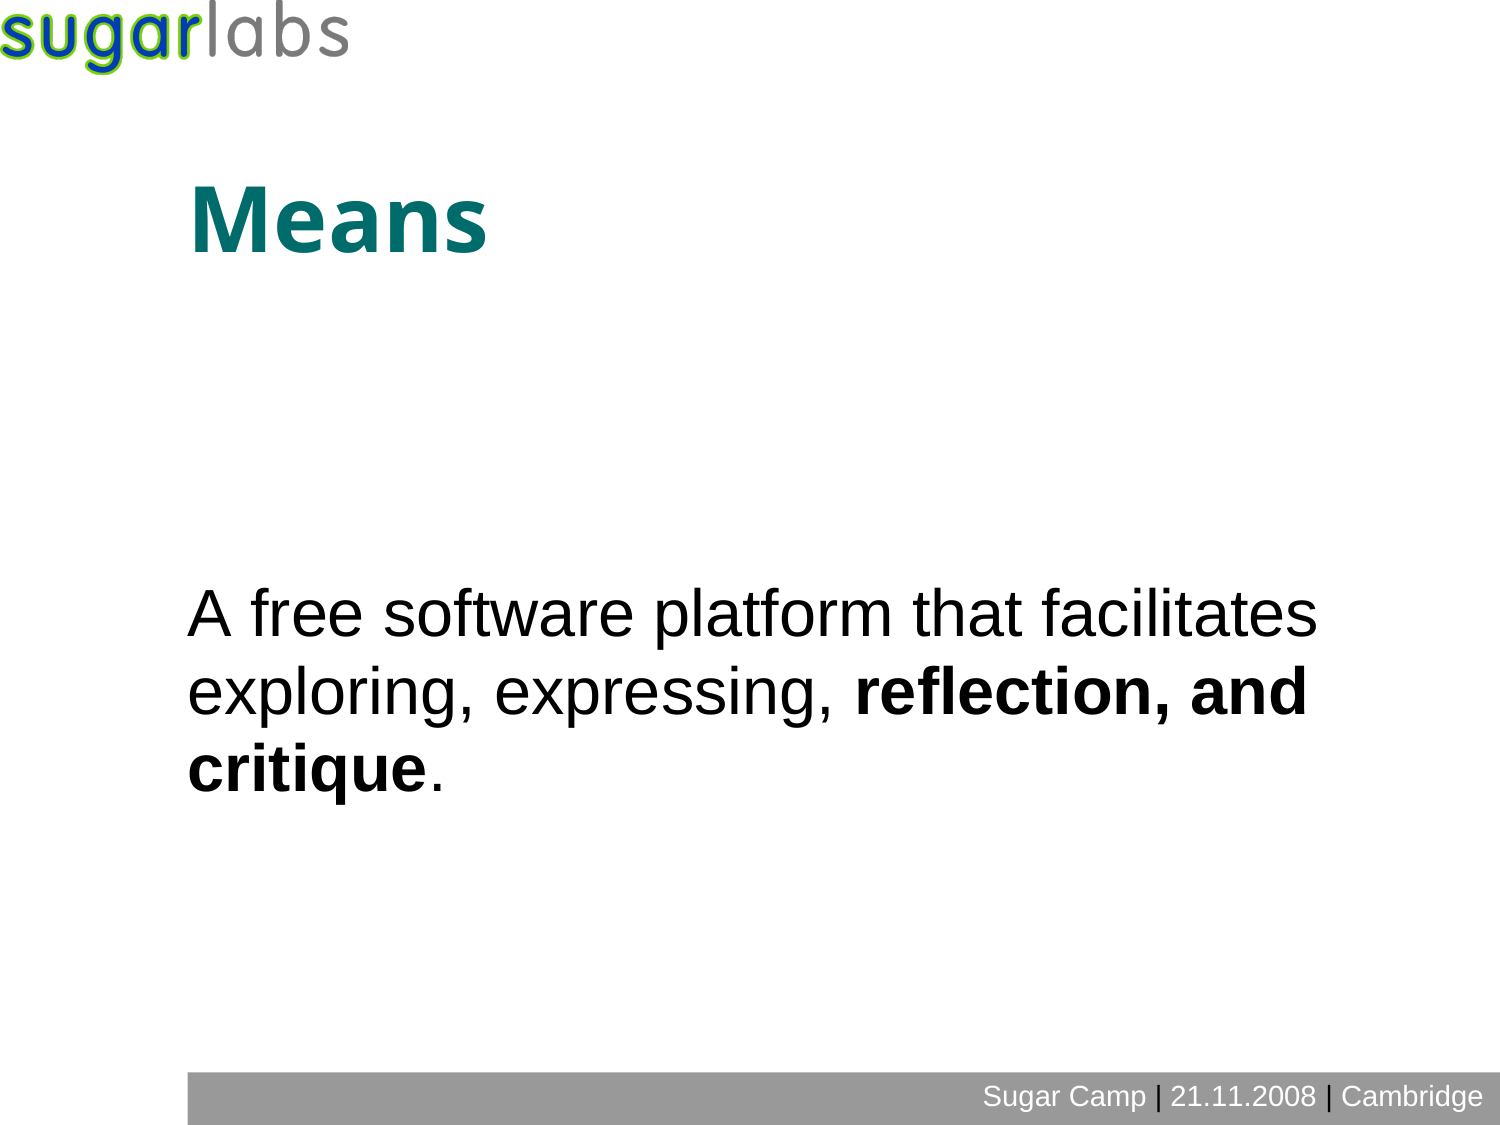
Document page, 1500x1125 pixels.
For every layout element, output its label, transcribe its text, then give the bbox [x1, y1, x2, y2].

subtitle A free software platform that facilitates exploring, expressing, reflection, and critique. [187, 344, 1425, 1035]
picture [0, 0, 348, 75]
title Means [187, 82, 1500, 331]
